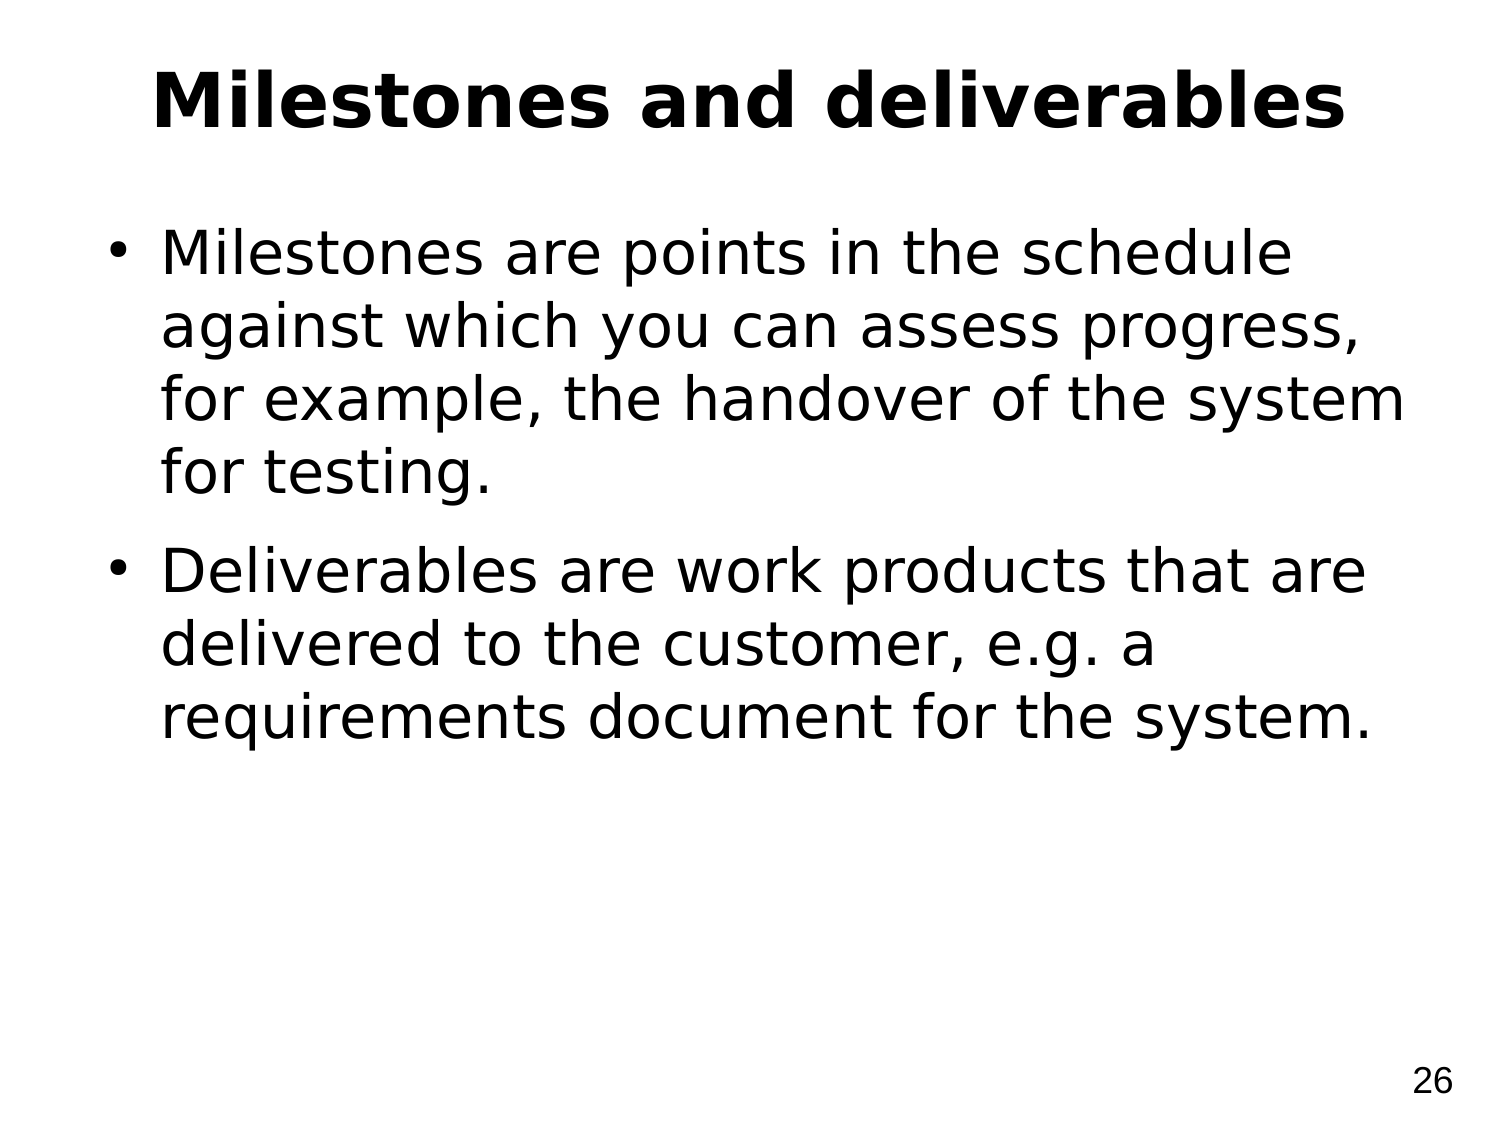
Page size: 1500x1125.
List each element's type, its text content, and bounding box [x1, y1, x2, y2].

list Milestones are points in the schedule against which you can assess progress, for example, the handover of the system for testing. Deliverables are work products that are delivered to the customer, e.g. a requirements document for the system. [75, 206, 1425, 1093]
title Milestones and deliverables [75, 44, 1425, 177]
